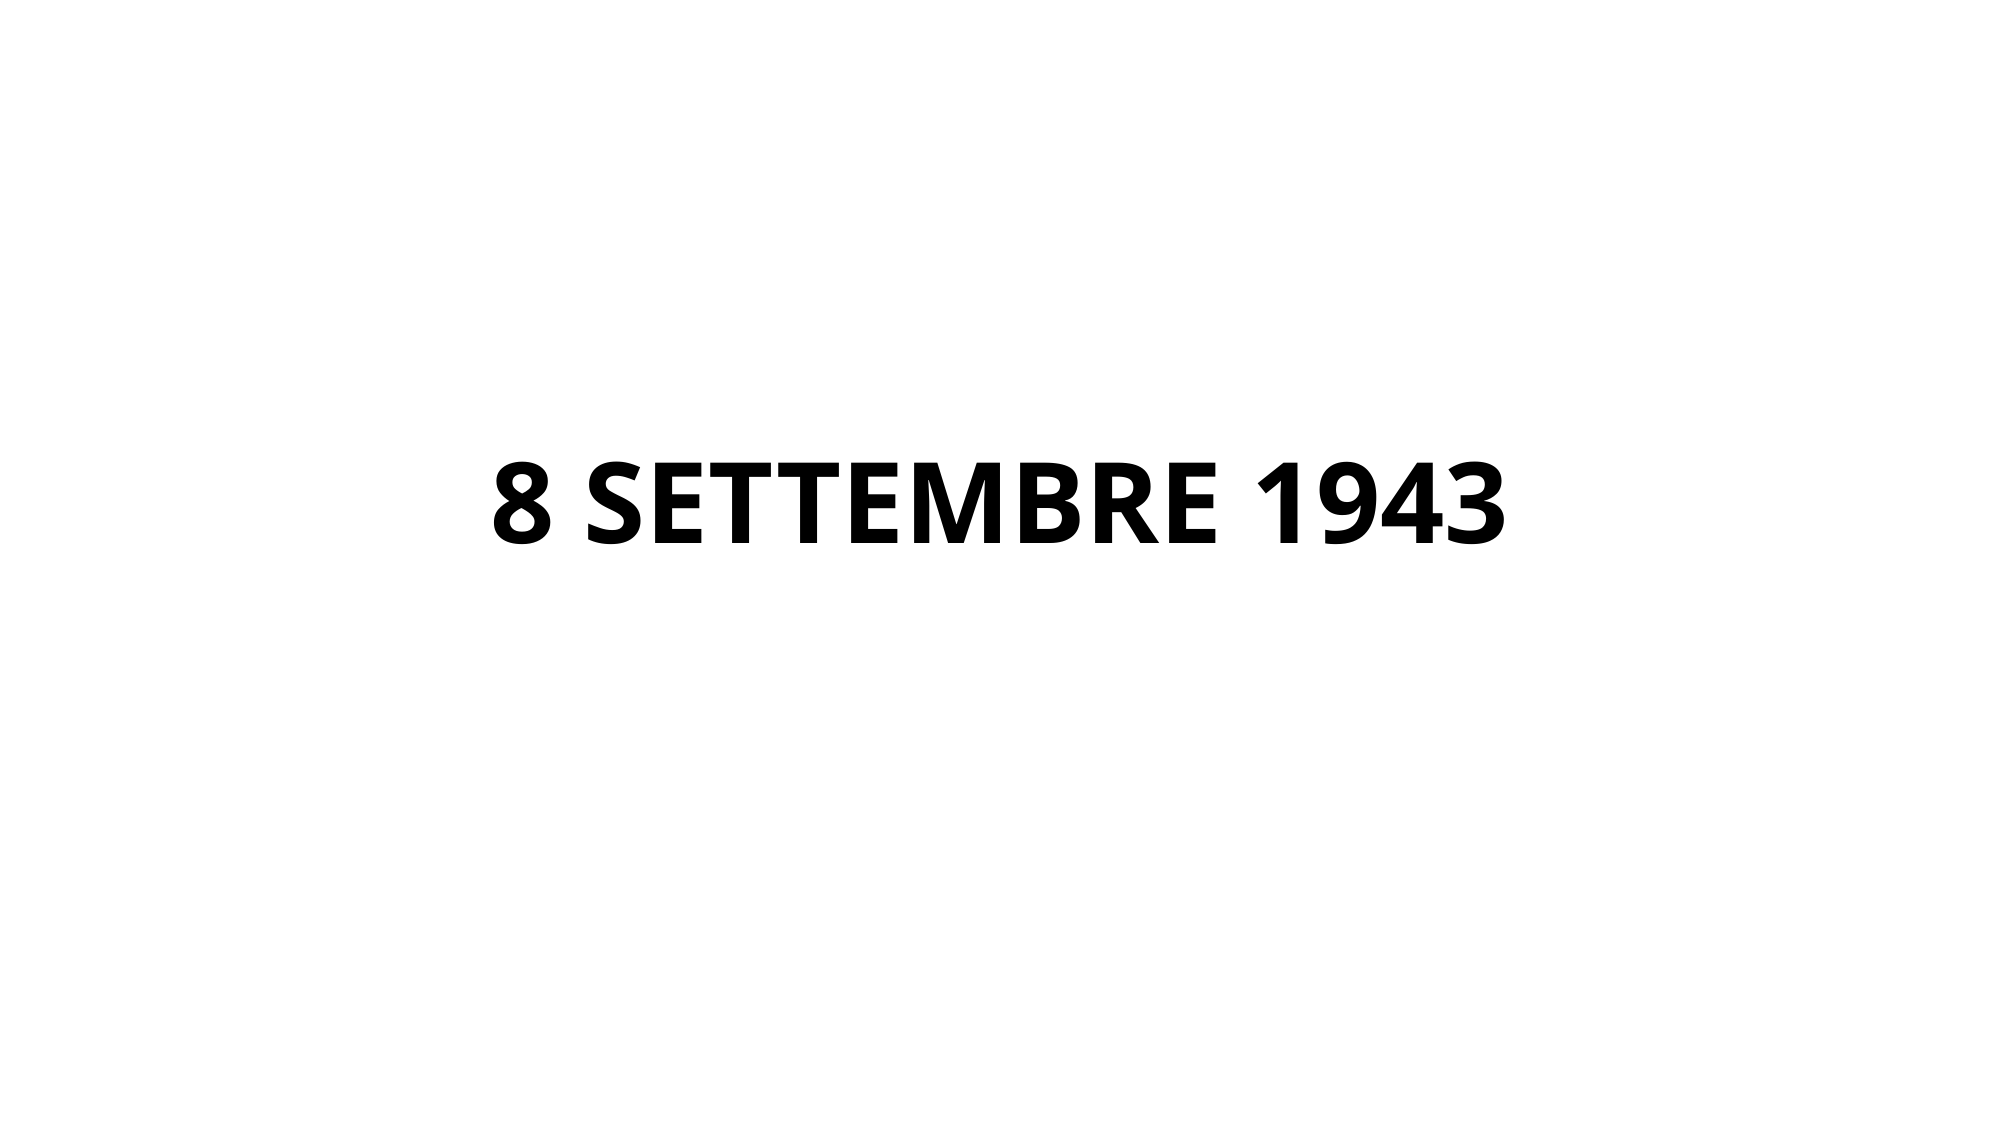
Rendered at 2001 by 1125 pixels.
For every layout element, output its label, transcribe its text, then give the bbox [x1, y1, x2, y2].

title 8 SETTEMBRE 1943 [249, 184, 1750, 576]
